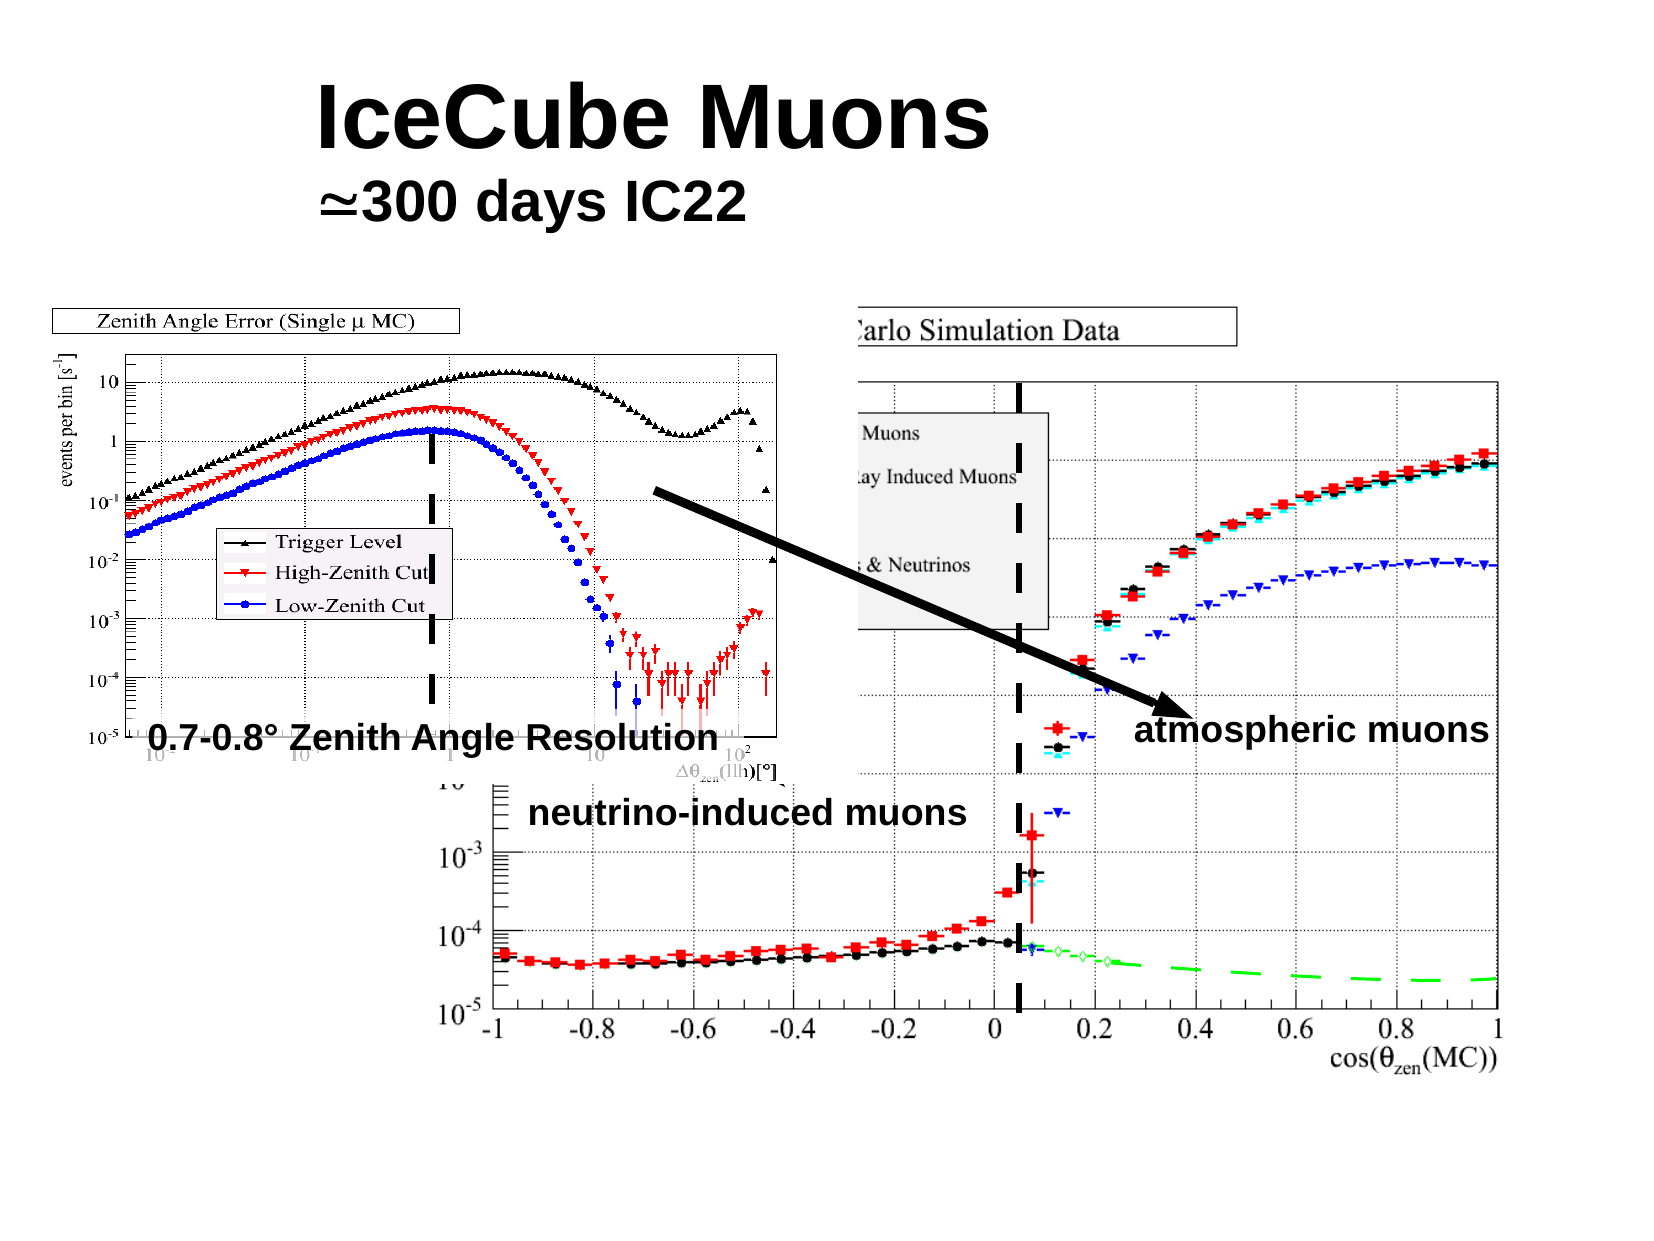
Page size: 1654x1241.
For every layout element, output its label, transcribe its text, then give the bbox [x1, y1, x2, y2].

text_box 0.7-0.8° Zenith Angle Resolution [132, 708, 744, 781]
text_box neutrino-induced muons [512, 784, 983, 856]
picture [45, 303, 1623, 1088]
text_box atmospheric muons [1119, 701, 1506, 773]
text_box IceCube Muons ≃300 days IC22 [300, 58, 1034, 301]
